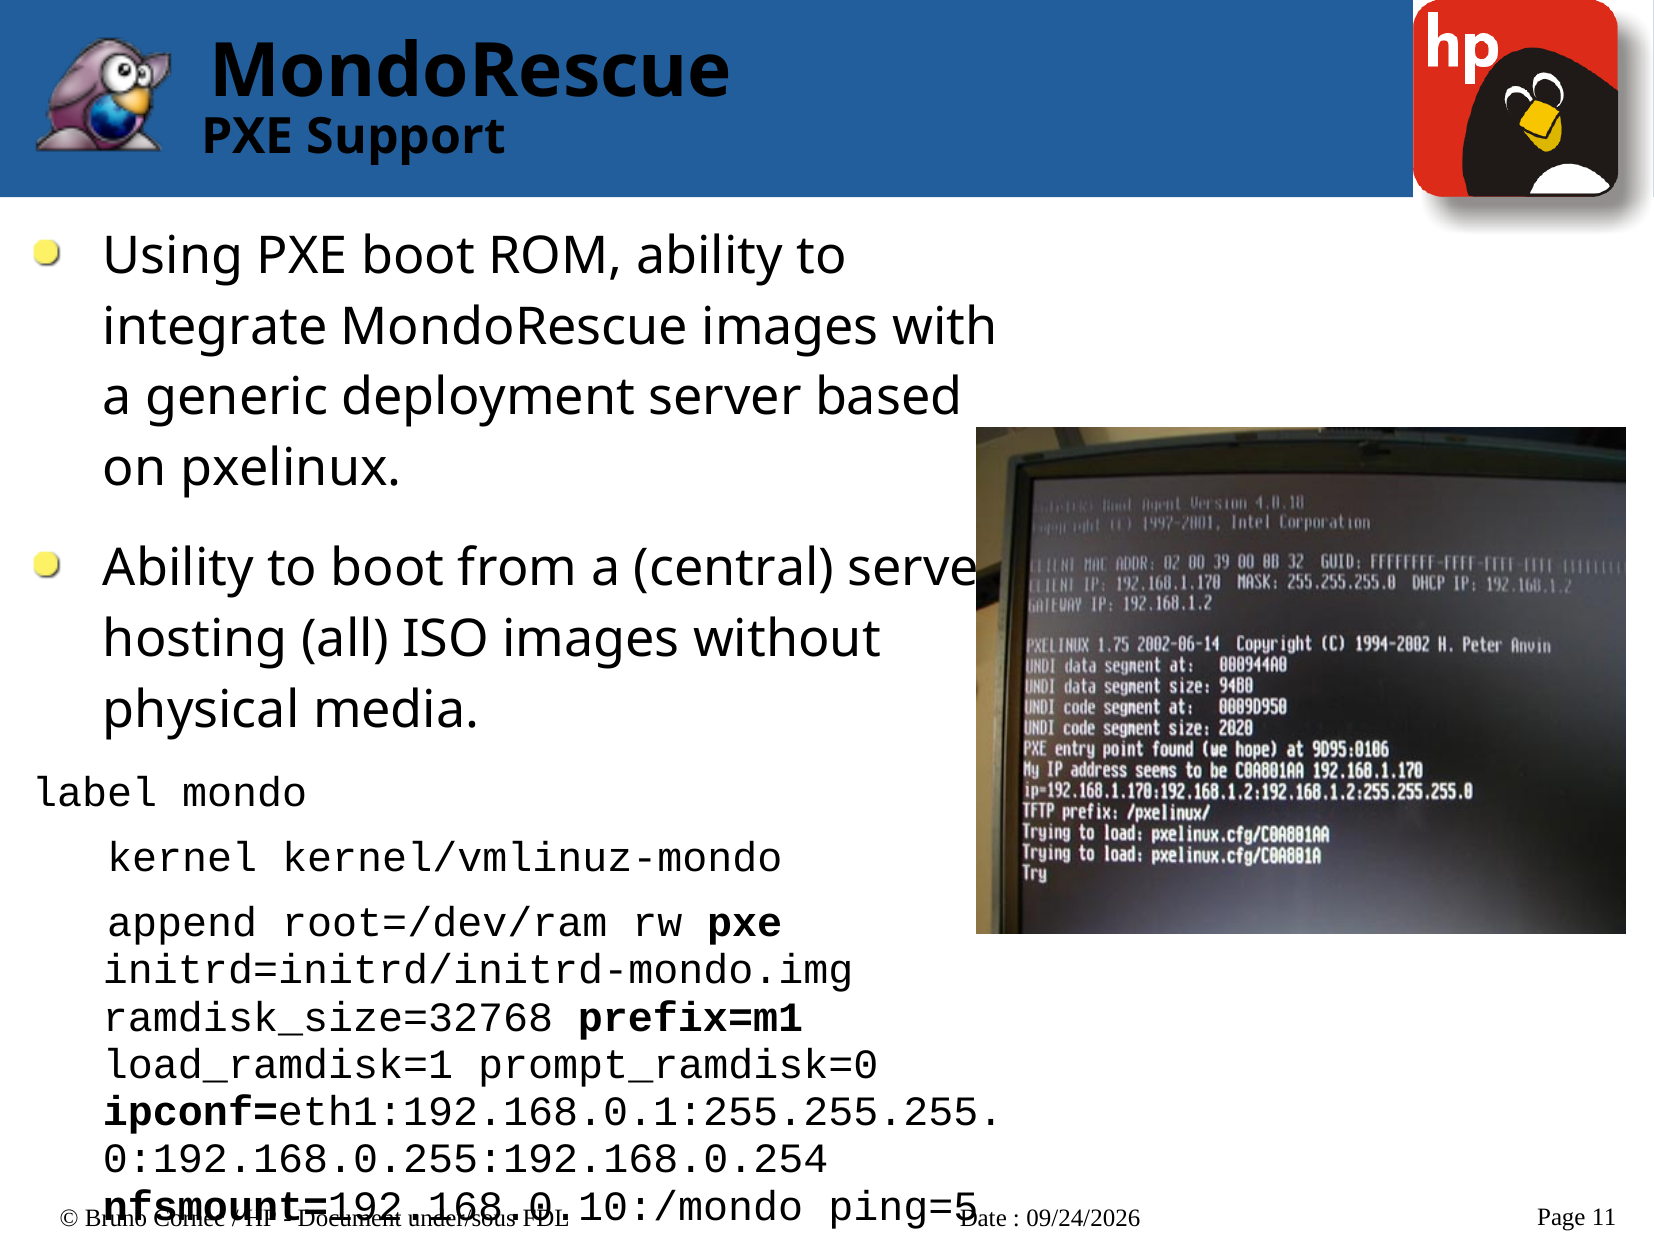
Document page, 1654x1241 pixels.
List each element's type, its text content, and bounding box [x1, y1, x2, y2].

picture [1413, 0, 1654, 235]
picture [0, 0, 211, 199]
title PXE Support [201, 32, 1191, 241]
list Using PXE boot ROM, ability to integrate MondoRescue images with a generic deployment server based on pxelinux. Ability to boot from a (central) server hosting (all) ISO images without physical media. label mondo kernel kernel/vmlinuz-mondo append root=/dev/ram rw pxe initrd=initrd/initrd-mondo.img ramdisk_size=32768 prefix=m1 load_ramdisk=1 prompt_ramdisk=0 ipconf=eth1:192.168.0.1:255.255.255.0:192.168.0.255:192.168.0.254 nfsmount=192.168.0.10:/mondo ping=5 [20, 217, 1005, 1181]
picture [976, 427, 1626, 934]
